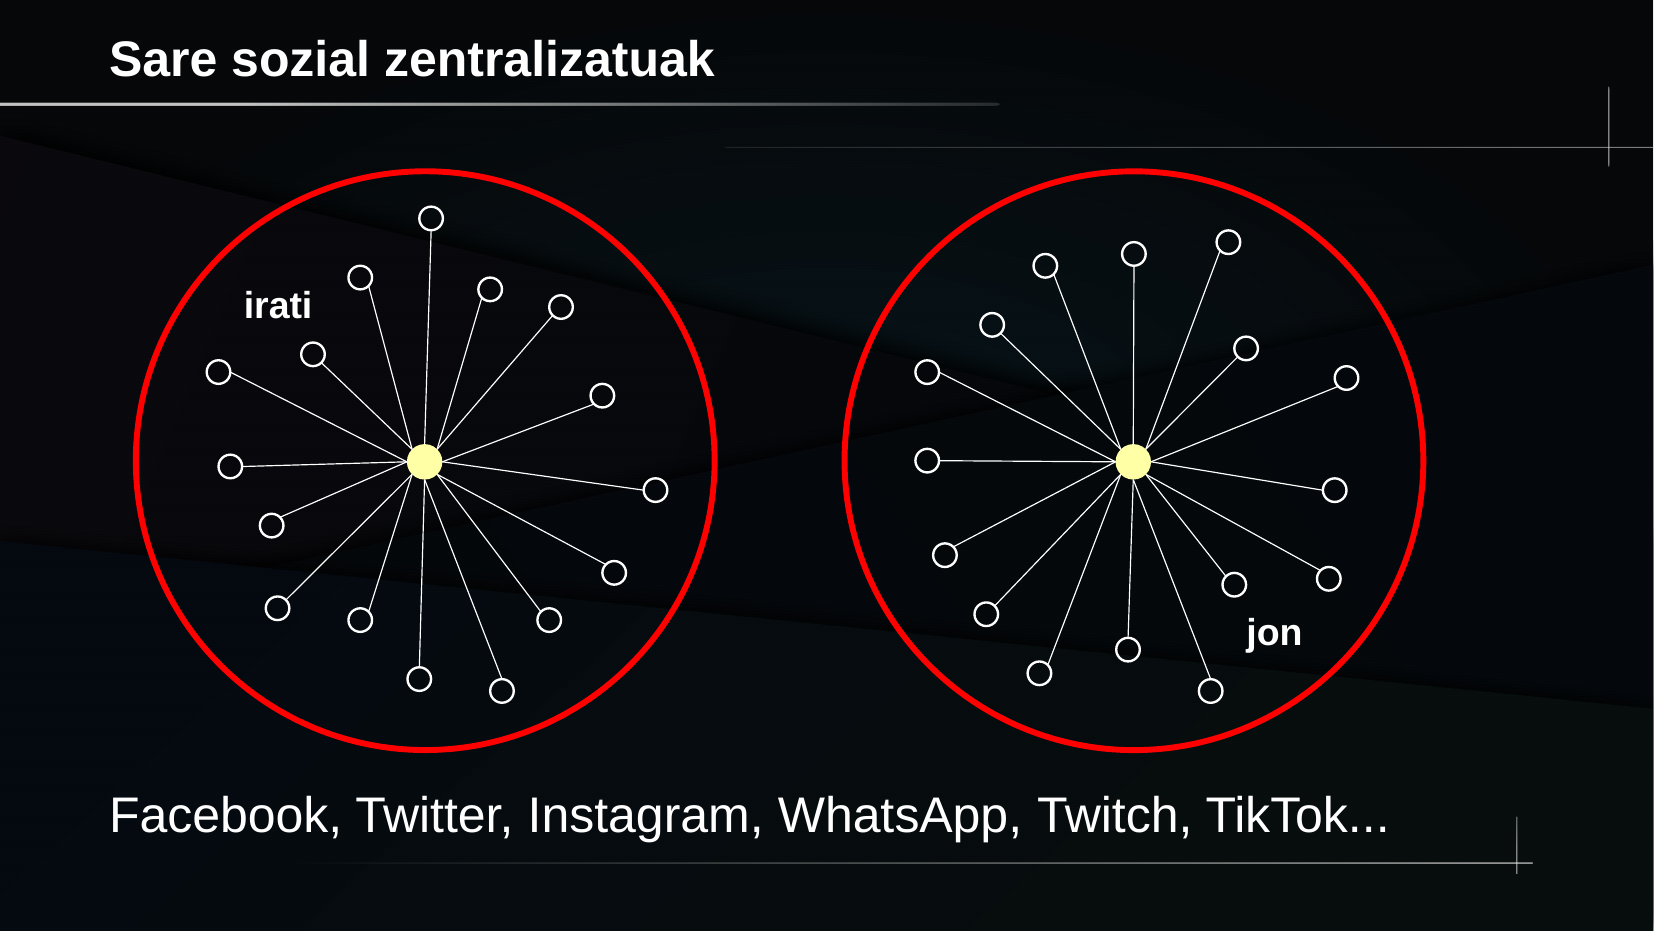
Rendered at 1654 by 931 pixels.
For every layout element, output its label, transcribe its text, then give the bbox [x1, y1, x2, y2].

picture [0, 0, 1654, 931]
text_box [407, 444, 443, 480]
text_box [1115, 444, 1152, 480]
text_box Facebook, Twitter, Instagram, WhatsApp, Twitch, TikTok... [94, 779, 1512, 851]
text_box irati [229, 277, 328, 335]
text_box Sare sozial zentralizatuak [94, 23, 1512, 95]
text_box jon [1231, 604, 1323, 662]
